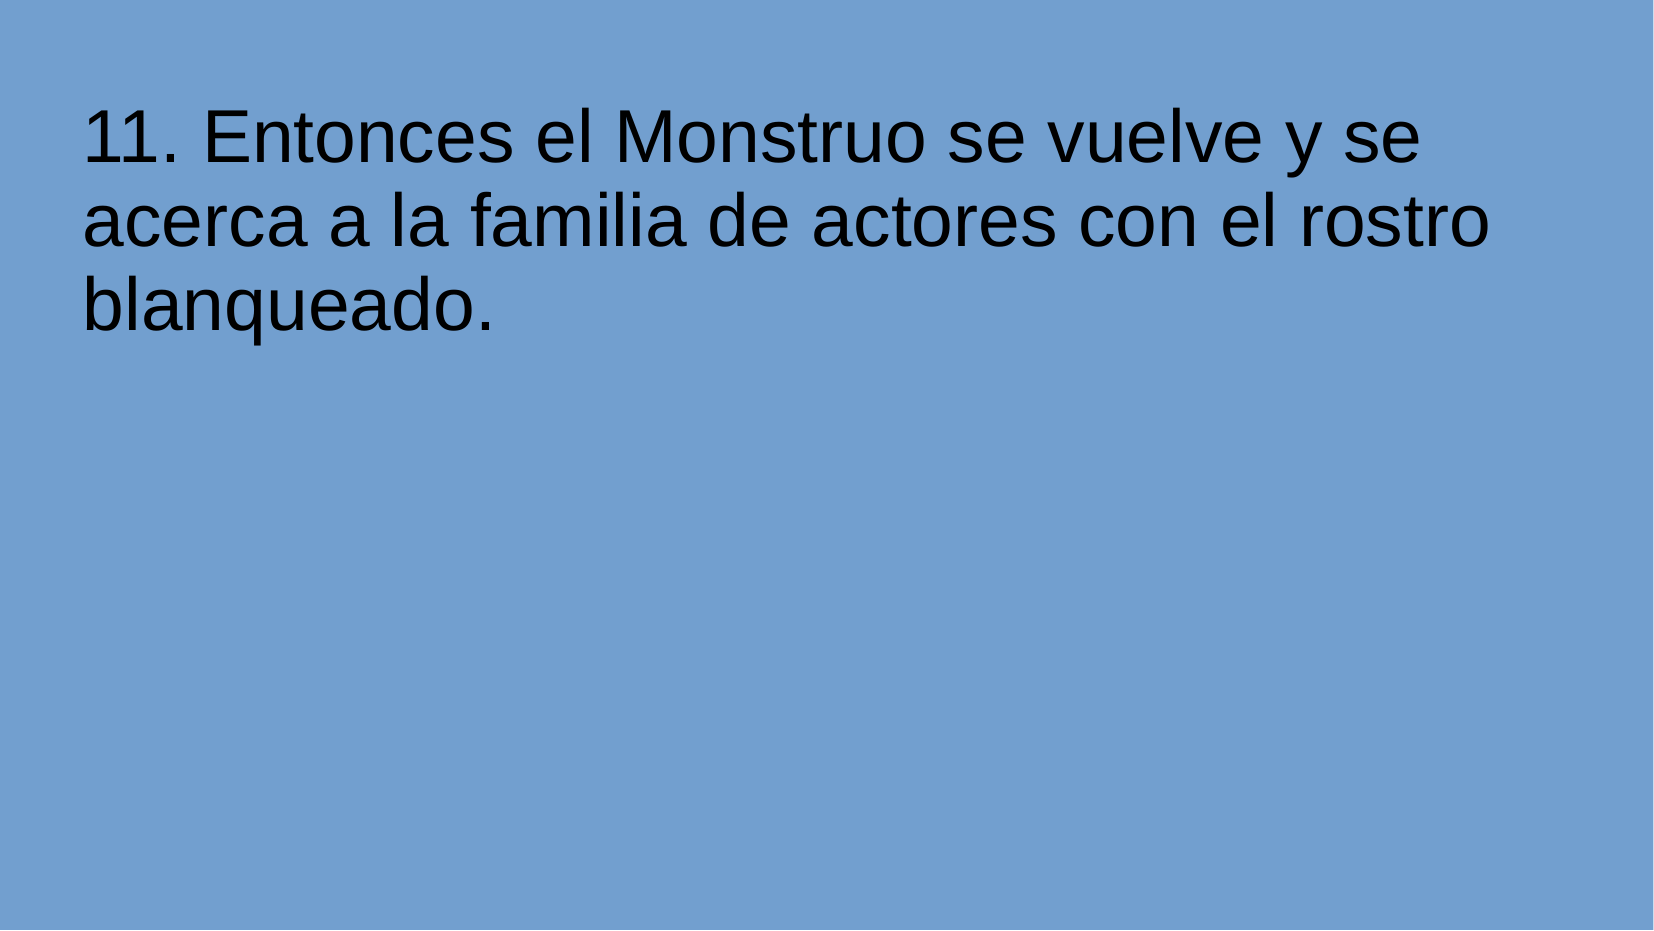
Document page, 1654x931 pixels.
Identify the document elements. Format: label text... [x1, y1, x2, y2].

list 11. Entonces el Monstruo se vuelve y se acerca a la familia de actores con el rostro blanqueado. [82, 94, 1571, 634]
